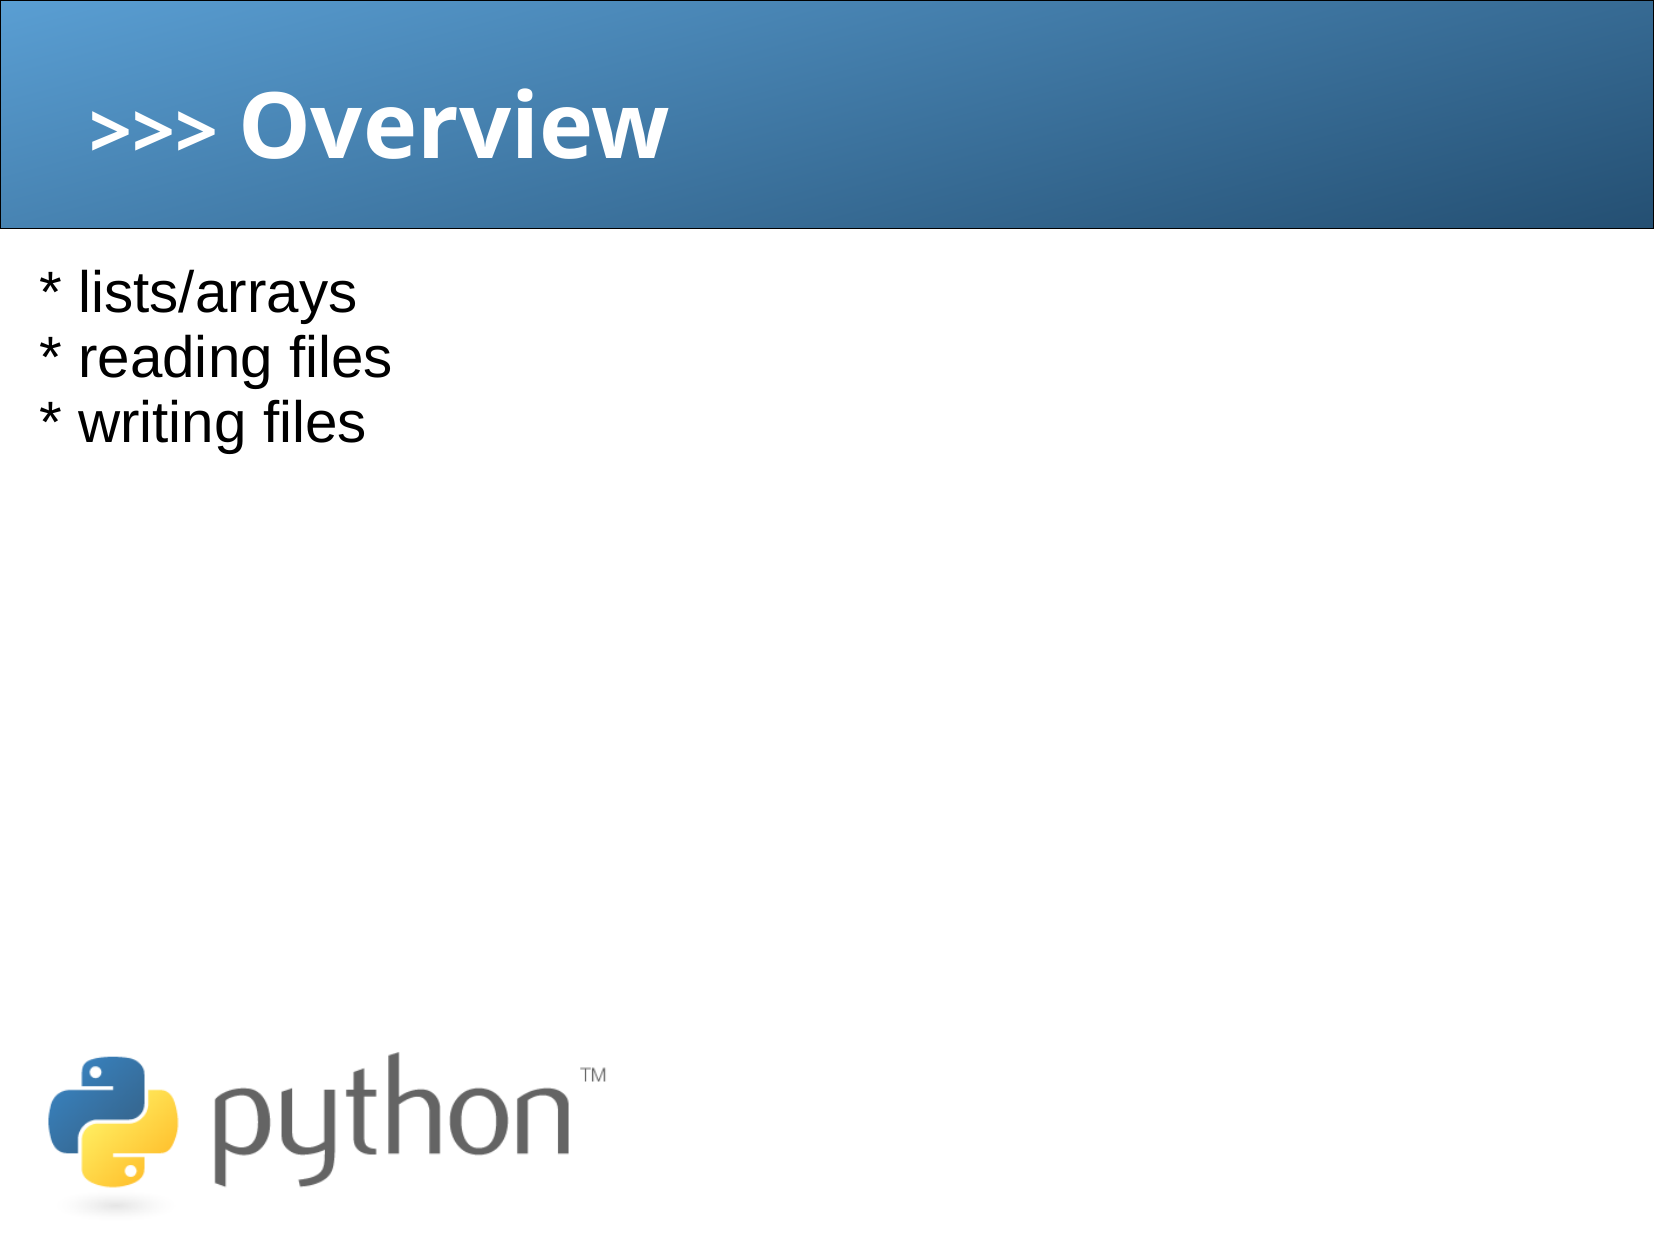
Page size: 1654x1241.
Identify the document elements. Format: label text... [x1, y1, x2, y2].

text_box [0, 0, 1654, 229]
text_box >>> Overview [75, 53, 1576, 188]
text_box * lists/arrays * reading files * writing files [24, 252, 784, 463]
picture [0, 1018, 660, 1241]
